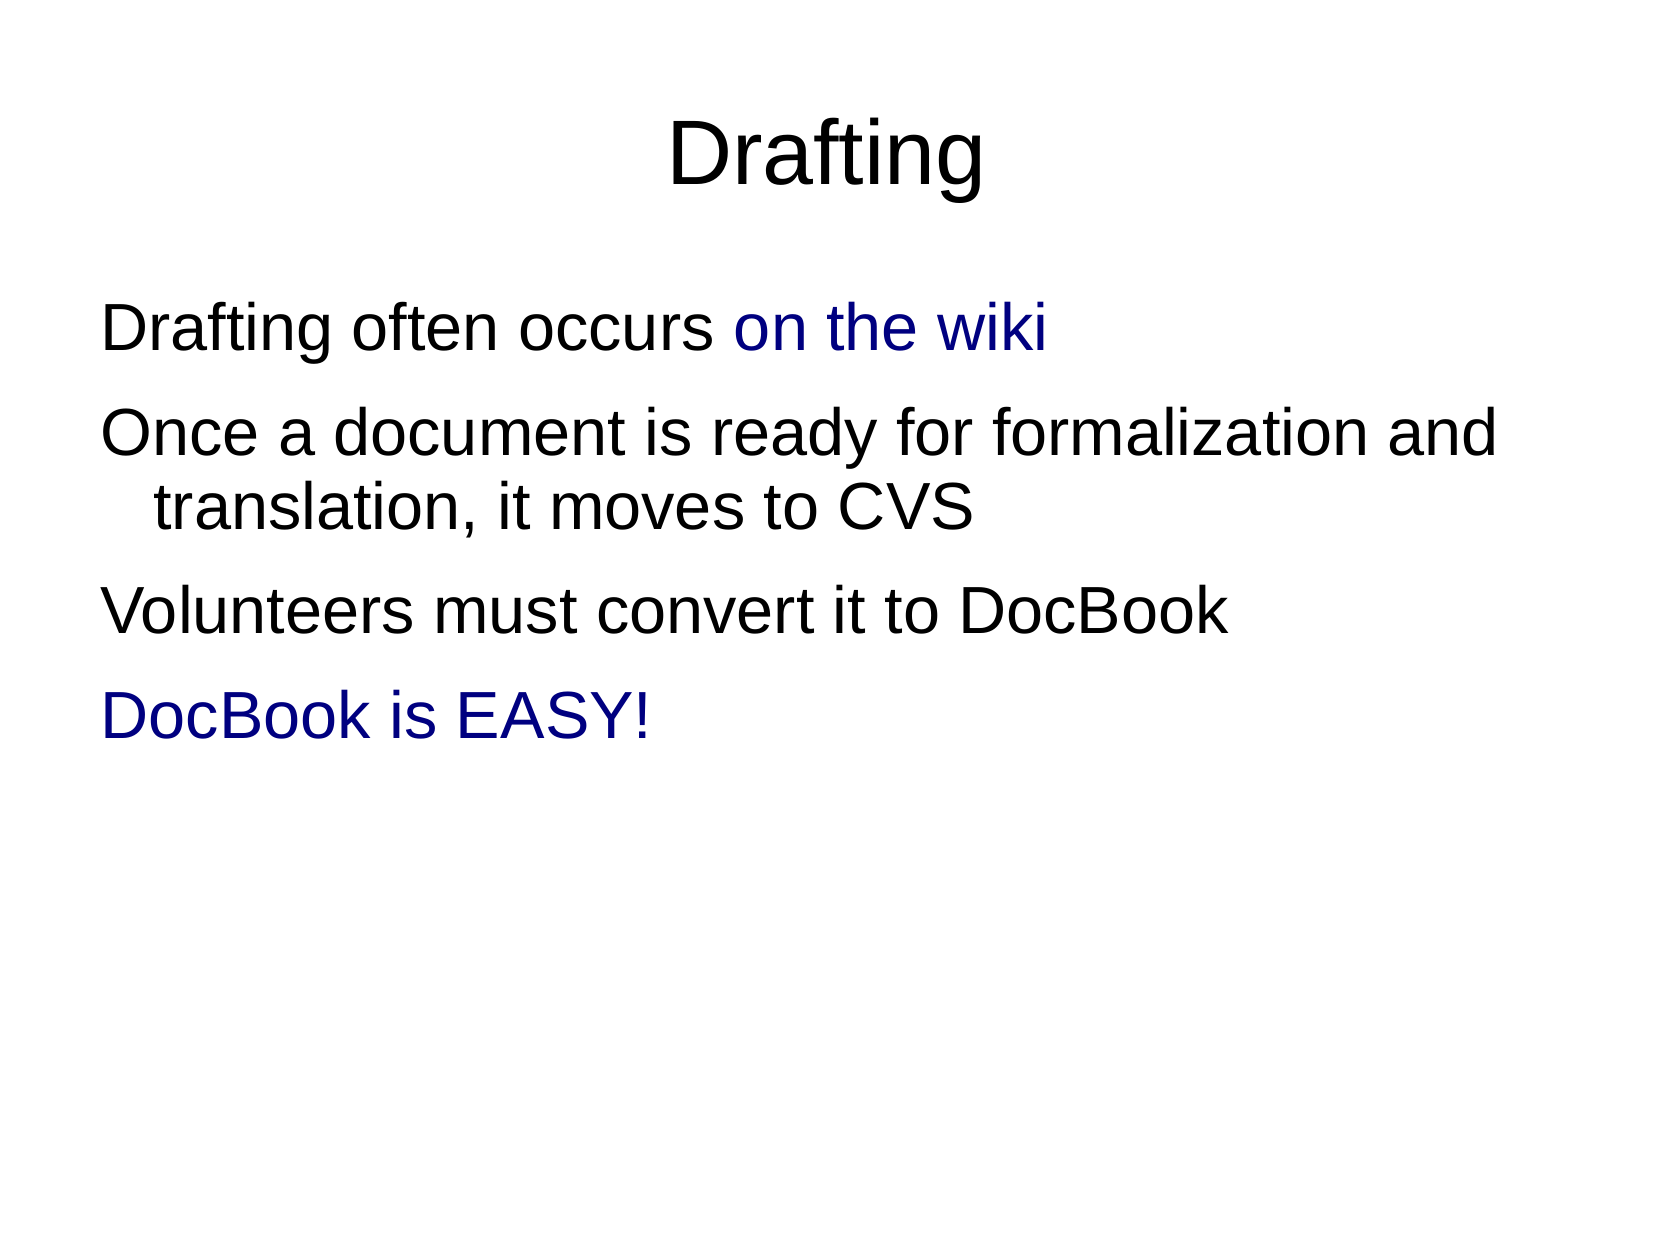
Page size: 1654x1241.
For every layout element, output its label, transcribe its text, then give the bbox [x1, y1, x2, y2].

list Drafting often occurs on the wiki Once a document is ready for formalization and translation, it moves to CVS Volunteers must convert it to DocBook DocBook is EASY! [82, 290, 1571, 1109]
title Drafting [82, 49, 1571, 257]
